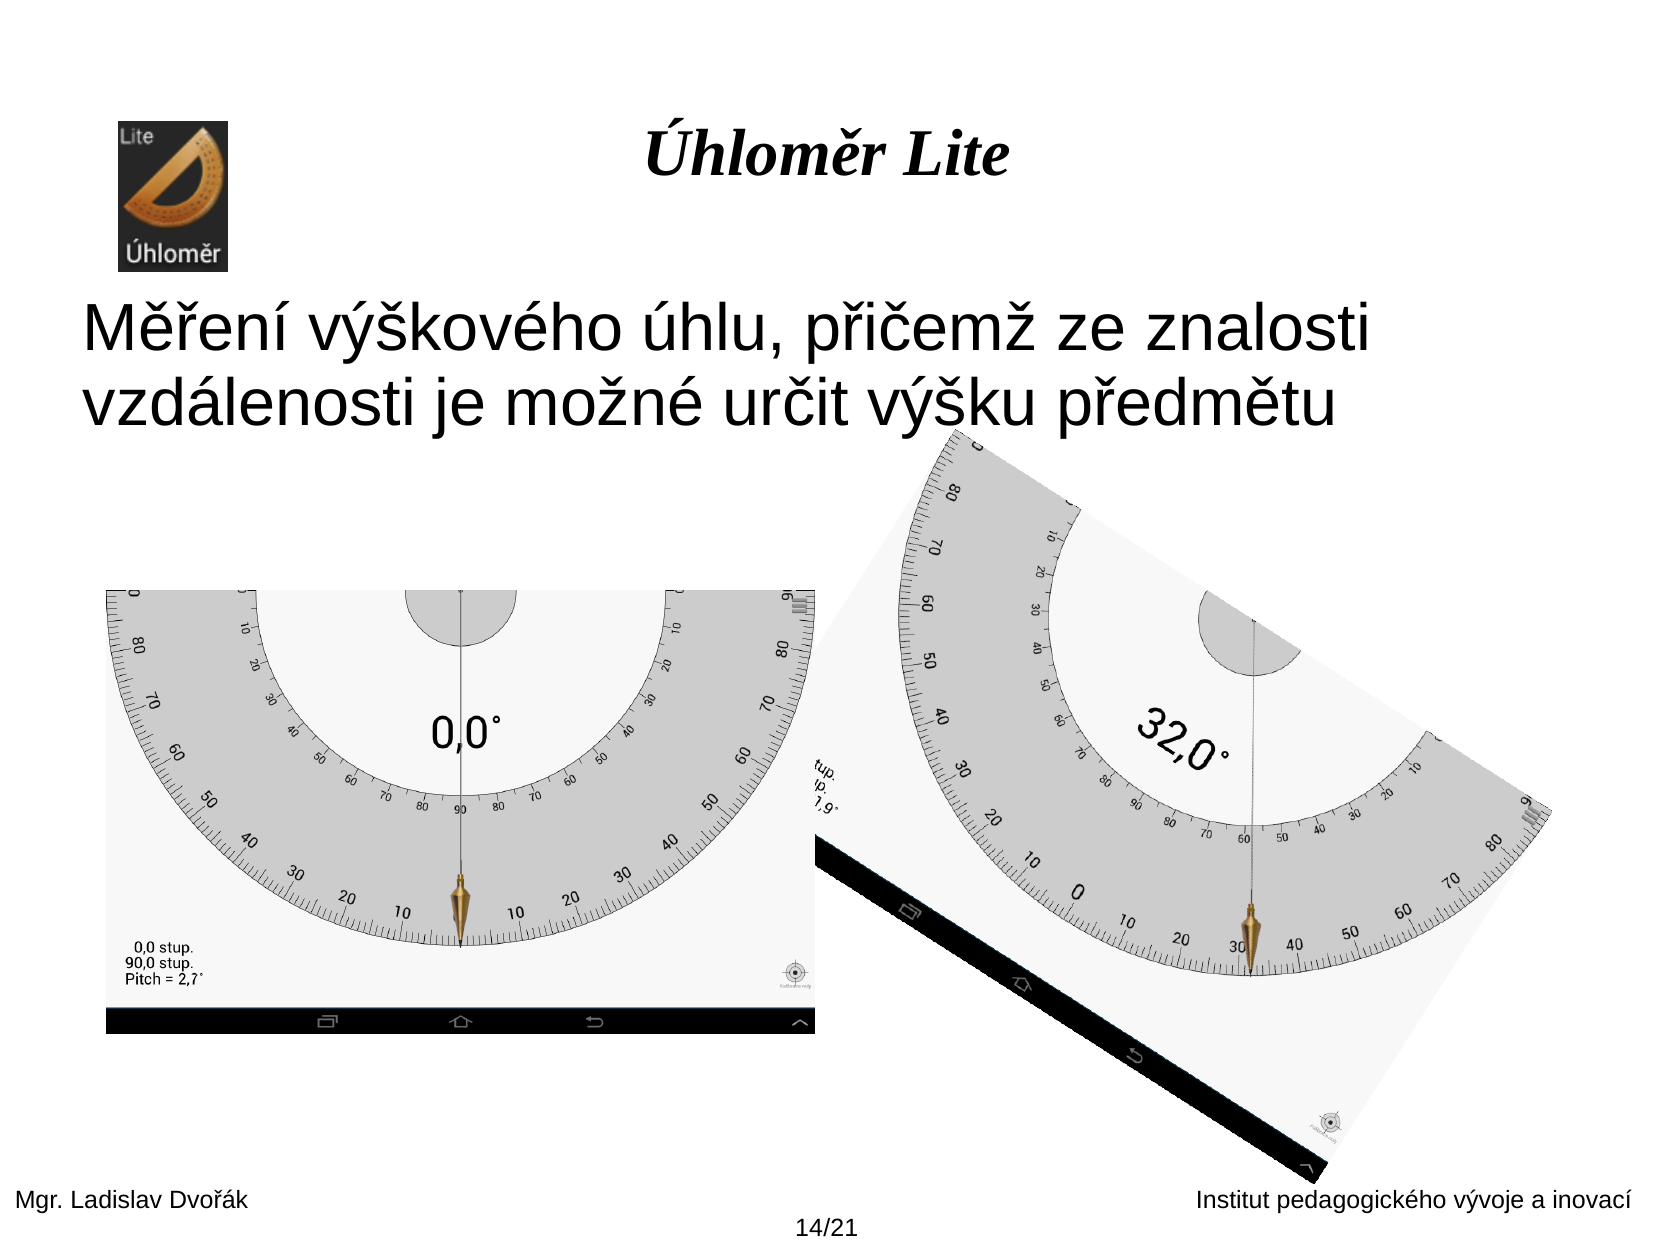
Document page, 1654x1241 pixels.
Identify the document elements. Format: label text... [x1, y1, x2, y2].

picture [1041, 1010, 1425, 1177]
picture [118, 121, 228, 272]
title Úhloměr Lite [82, 49, 1571, 257]
picture [106, 590, 815, 1034]
list Měření výškového úhlu, přičemž ze znalosti vzdálenosti je možné určit výšku předmětu [82, 290, 1571, 1010]
text_box Mgr. Ladislav Dvořák Institut pedagogického vývoje a inovací 18/21 [0, 1177, 1654, 1241]
